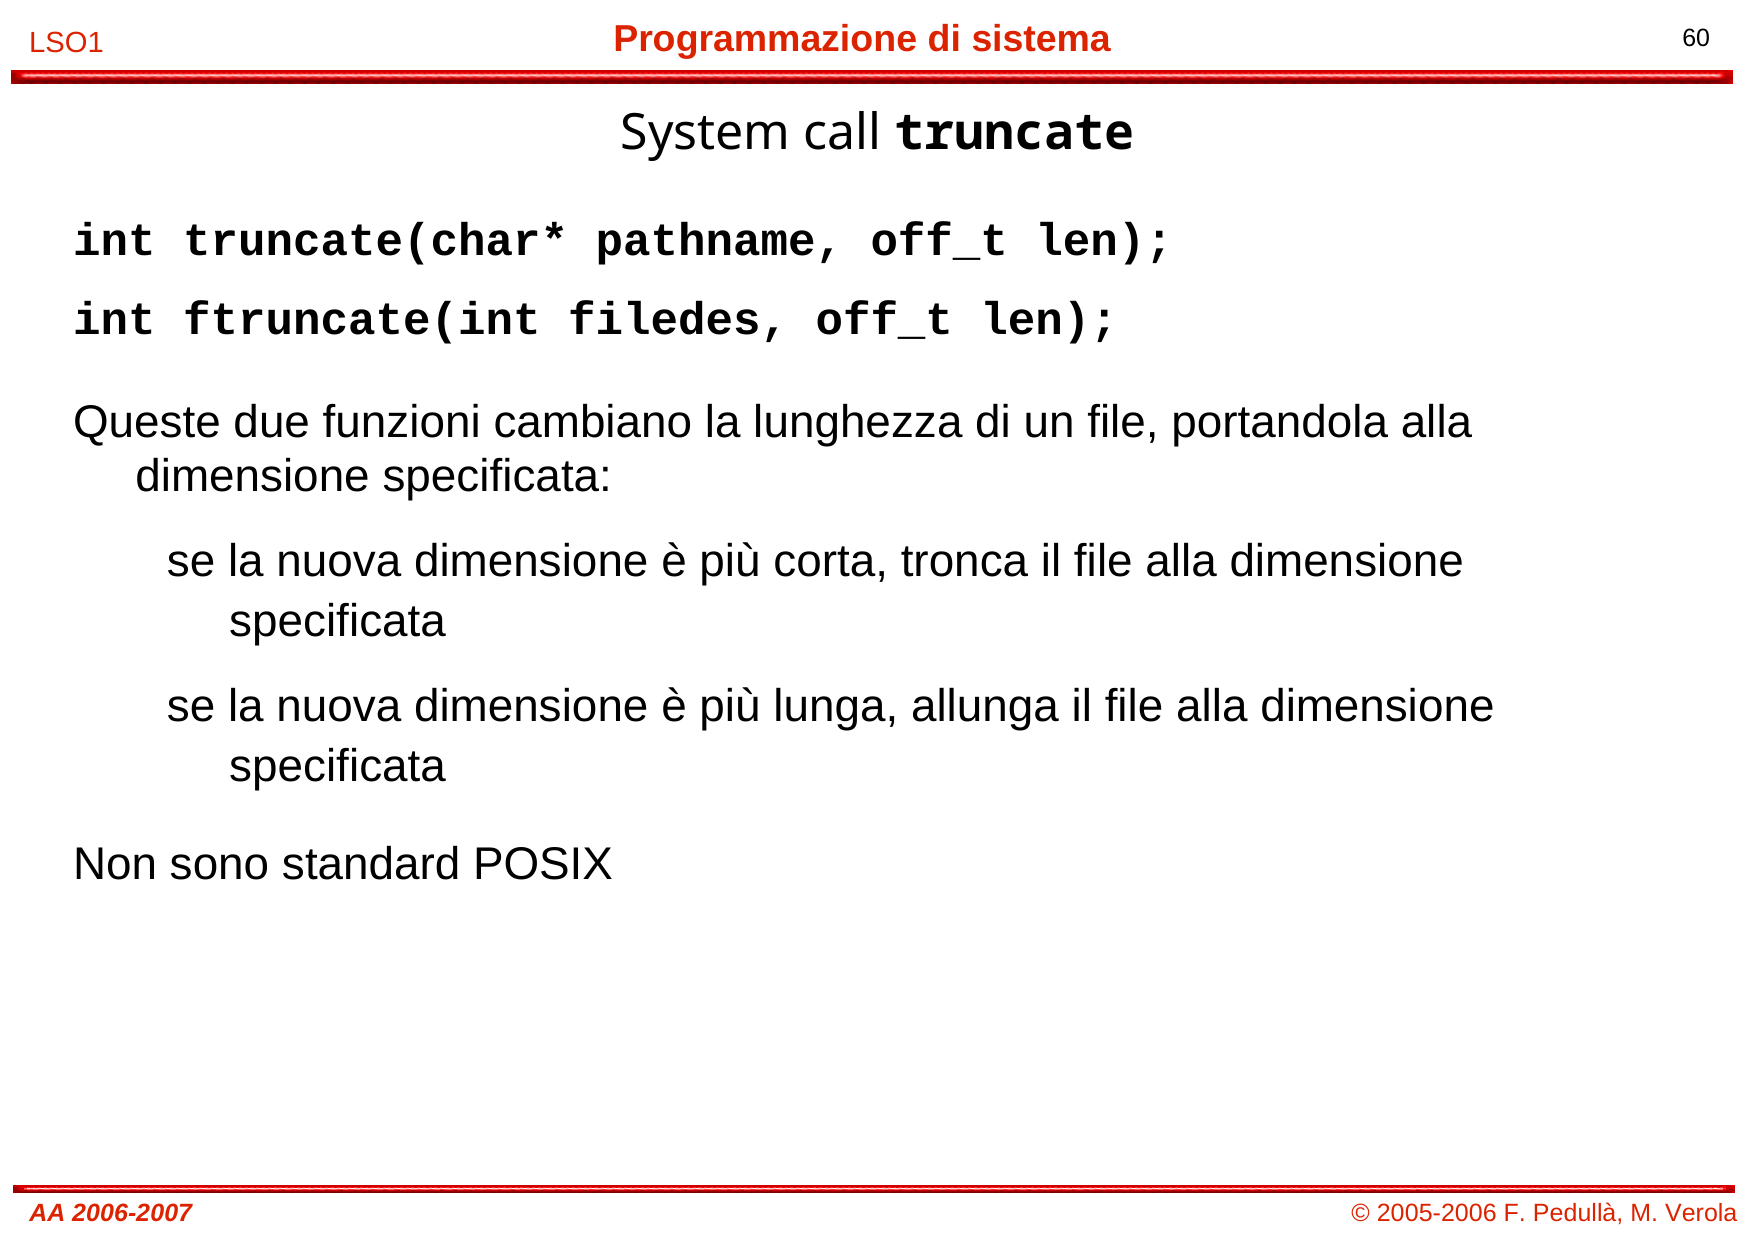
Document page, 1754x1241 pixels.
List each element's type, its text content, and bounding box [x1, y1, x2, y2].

picture [11, 70, 1733, 84]
title System call truncate [487, 84, 1268, 180]
list int truncate(char* pathname, off_t len); int ftruncate(int filedes, off_t len); Queste due funzioni cambiano la lunghezza di un file, portandola alla dimensione specificata: se la nuova dimensione è più corta, tronca il file alla dimensione specificata se la nuova dimensione è più lunga, allunga il file alla dimensione specificata Non sono standard POSIX [58, 206, 1696, 1013]
picture [13, 1185, 1735, 1193]
